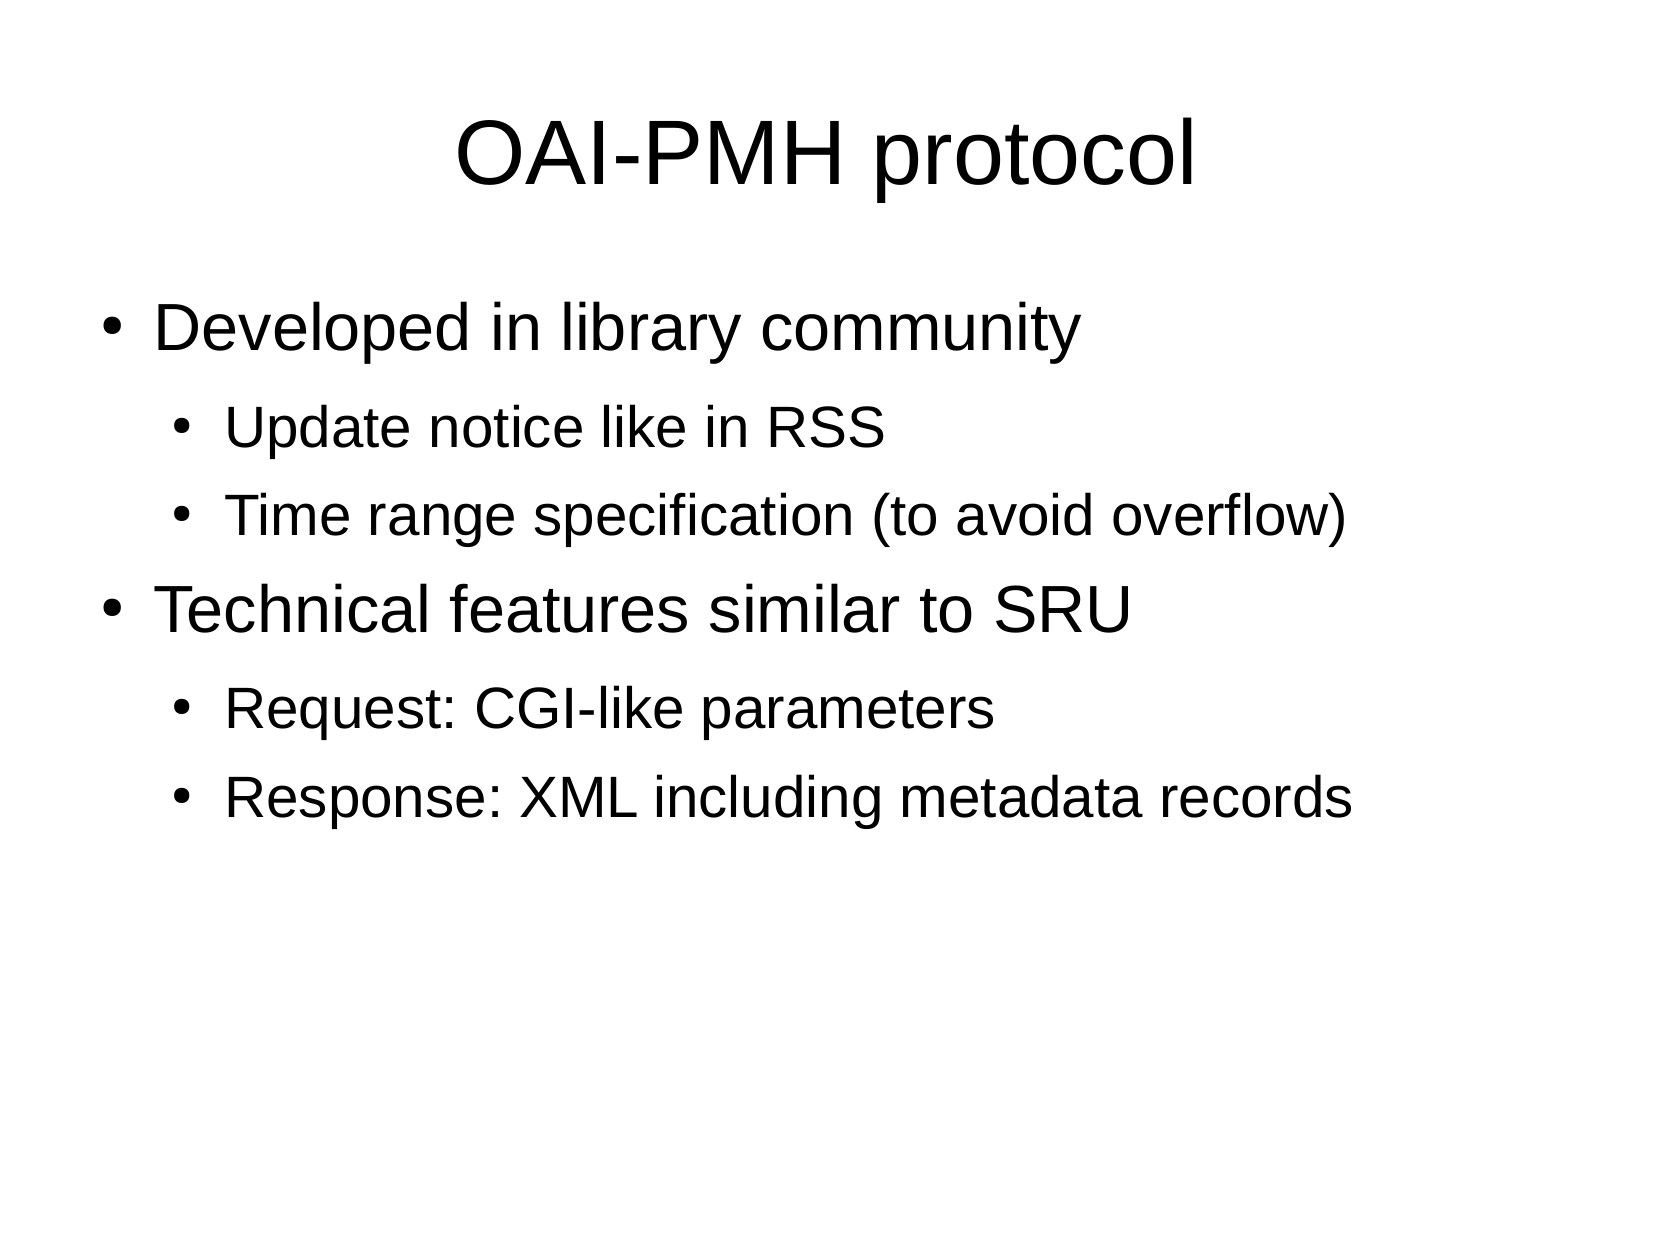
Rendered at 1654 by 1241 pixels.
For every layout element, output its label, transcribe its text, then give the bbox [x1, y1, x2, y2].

title OAI-PMH protocol [82, 49, 1571, 257]
list Developed in library community Update notice like in RSS Time range specification (to avoid overflow) Technical features similar to SRU Request: CGI-like parameters Response: XML including metadata records [82, 290, 1571, 1094]
